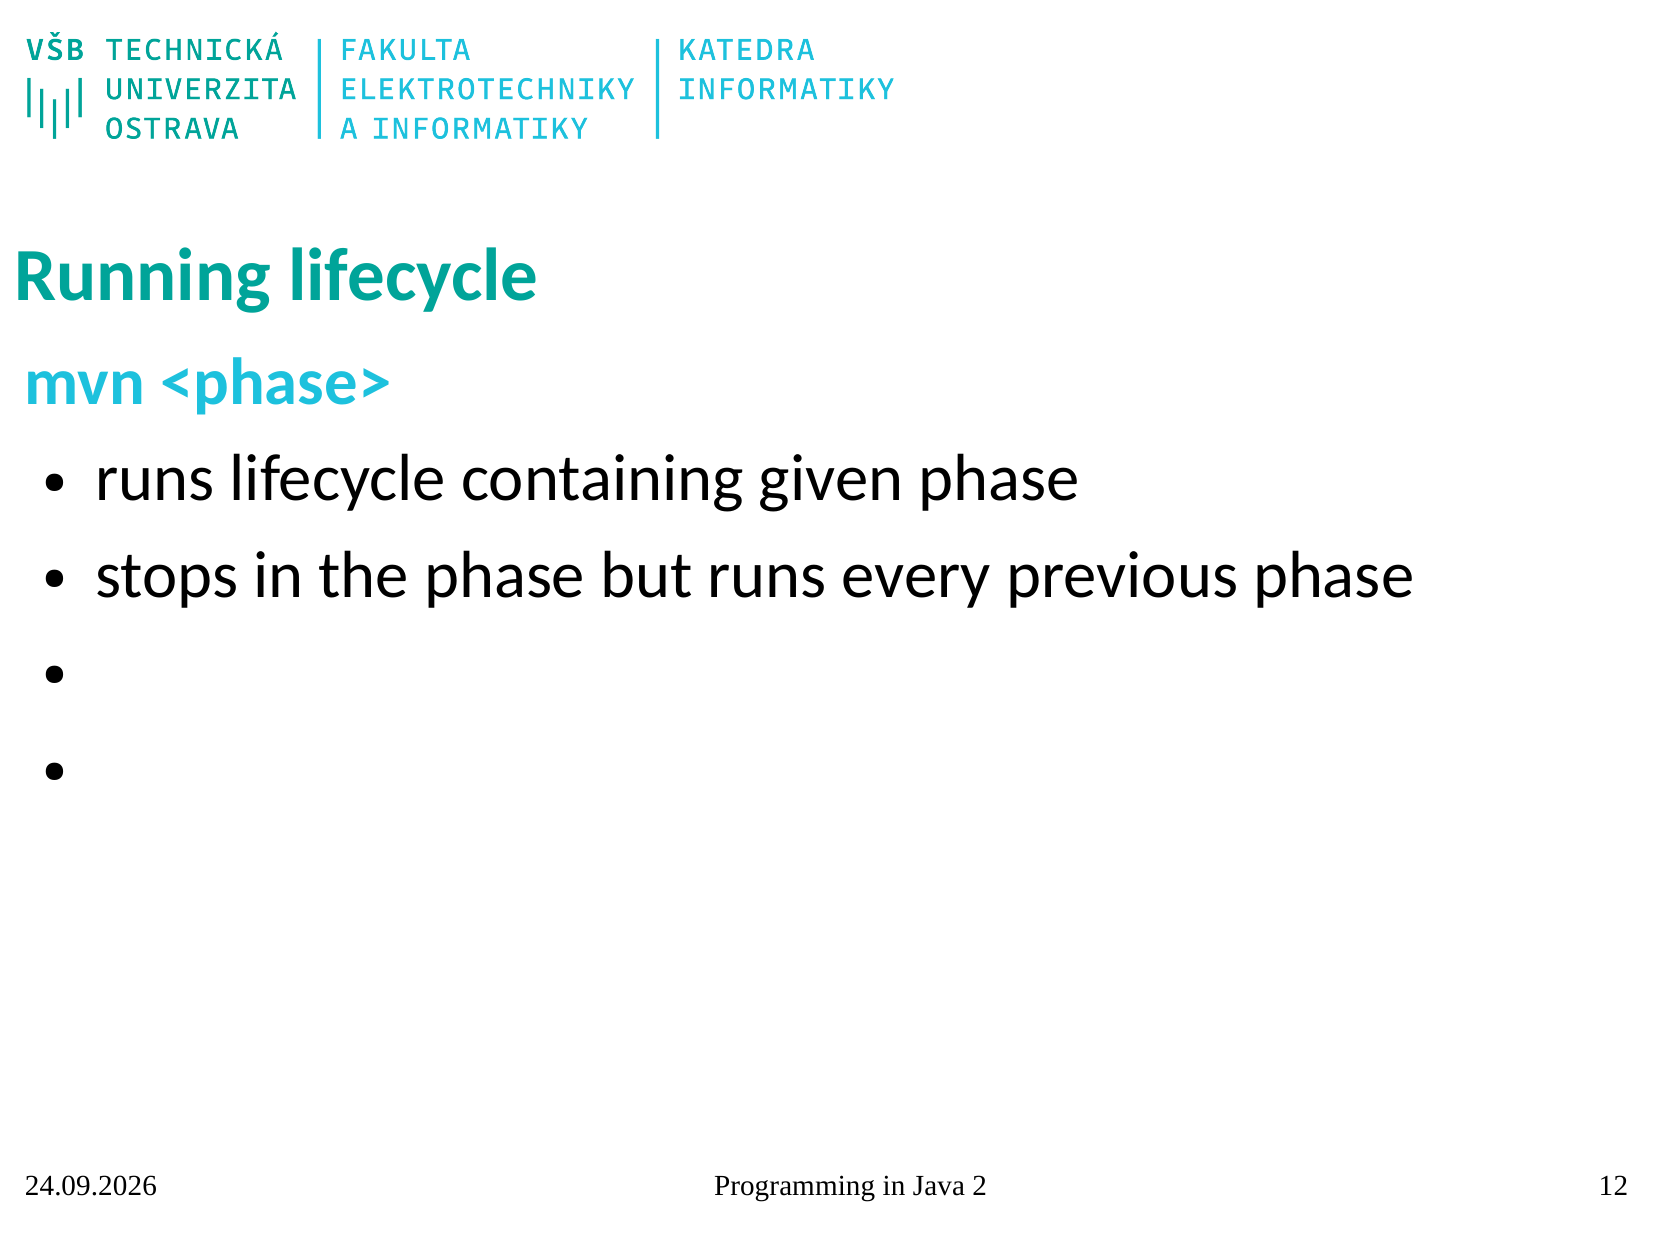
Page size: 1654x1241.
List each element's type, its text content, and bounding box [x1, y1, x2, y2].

title Running lifecycle [14, 165, 1619, 319]
picture [26, 31, 894, 139]
list mvn <phase>​ runs lifecycle containing given phase​ stops in the phase but runs every previous phase​ ​ [24, 354, 1629, 1146]
